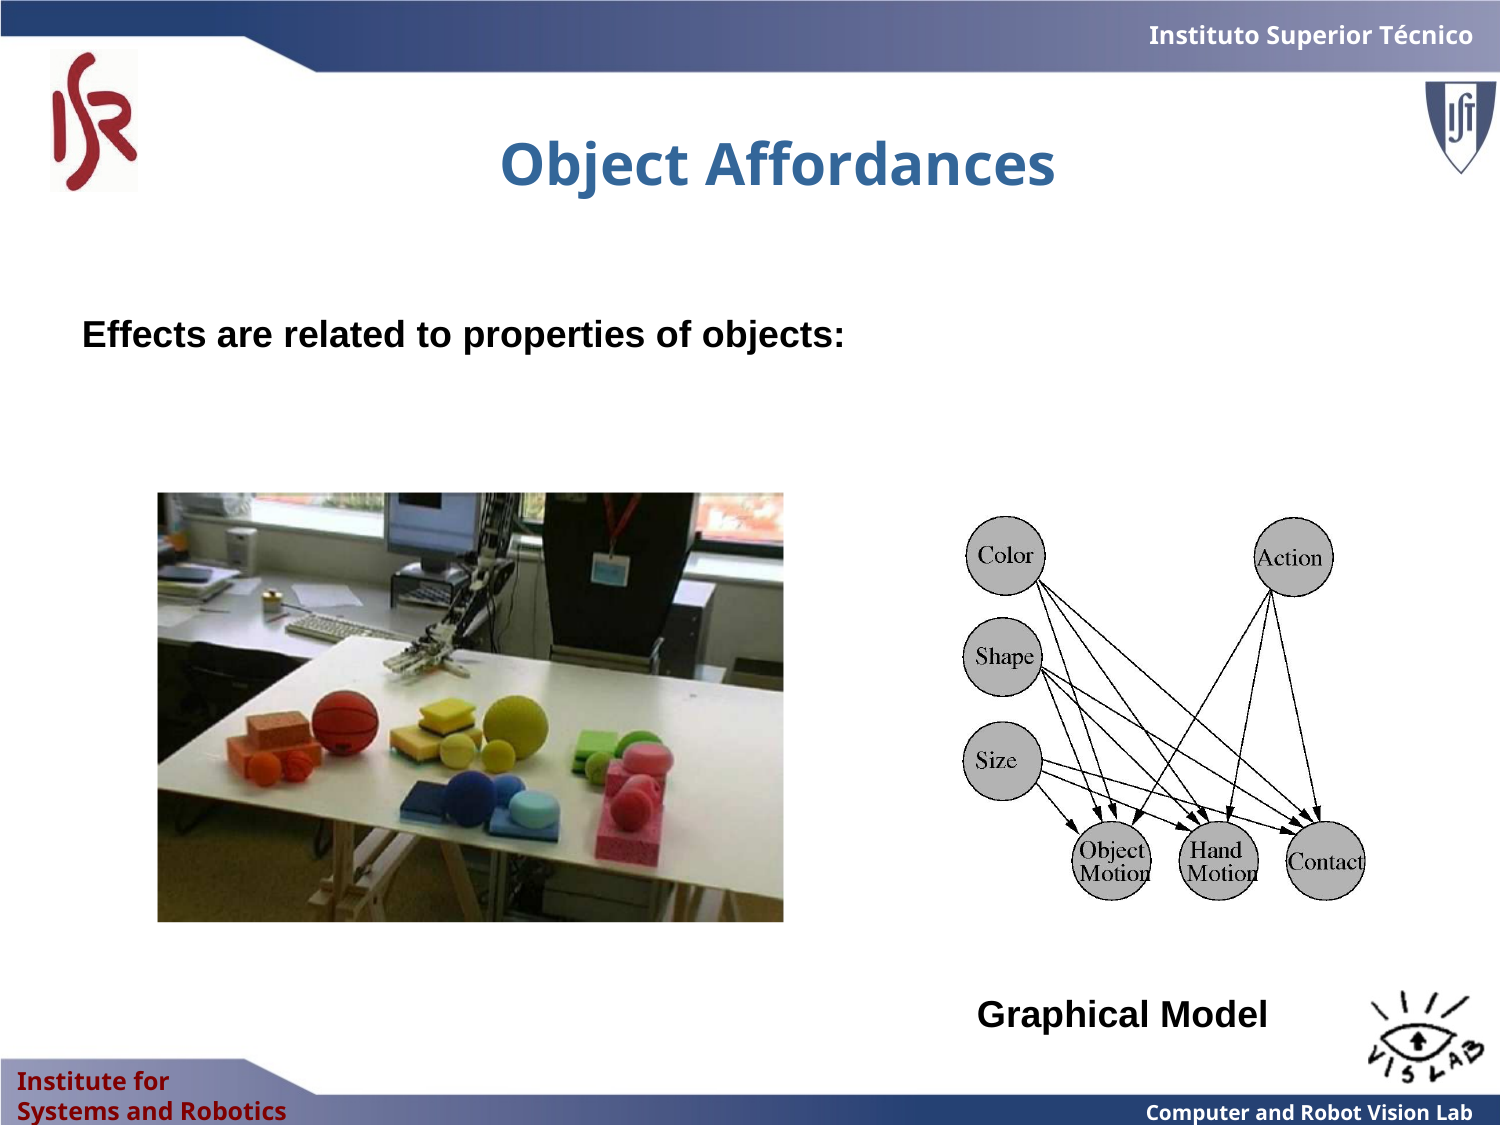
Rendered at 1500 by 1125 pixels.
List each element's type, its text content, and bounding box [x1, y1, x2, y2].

text_box Effects are related to properties of objects: [67, 302, 862, 409]
text_box Object Affordances [227, 104, 1329, 221]
picture [0, 0, 1500, 1125]
text_box Graphical Model [962, 982, 1317, 1043]
